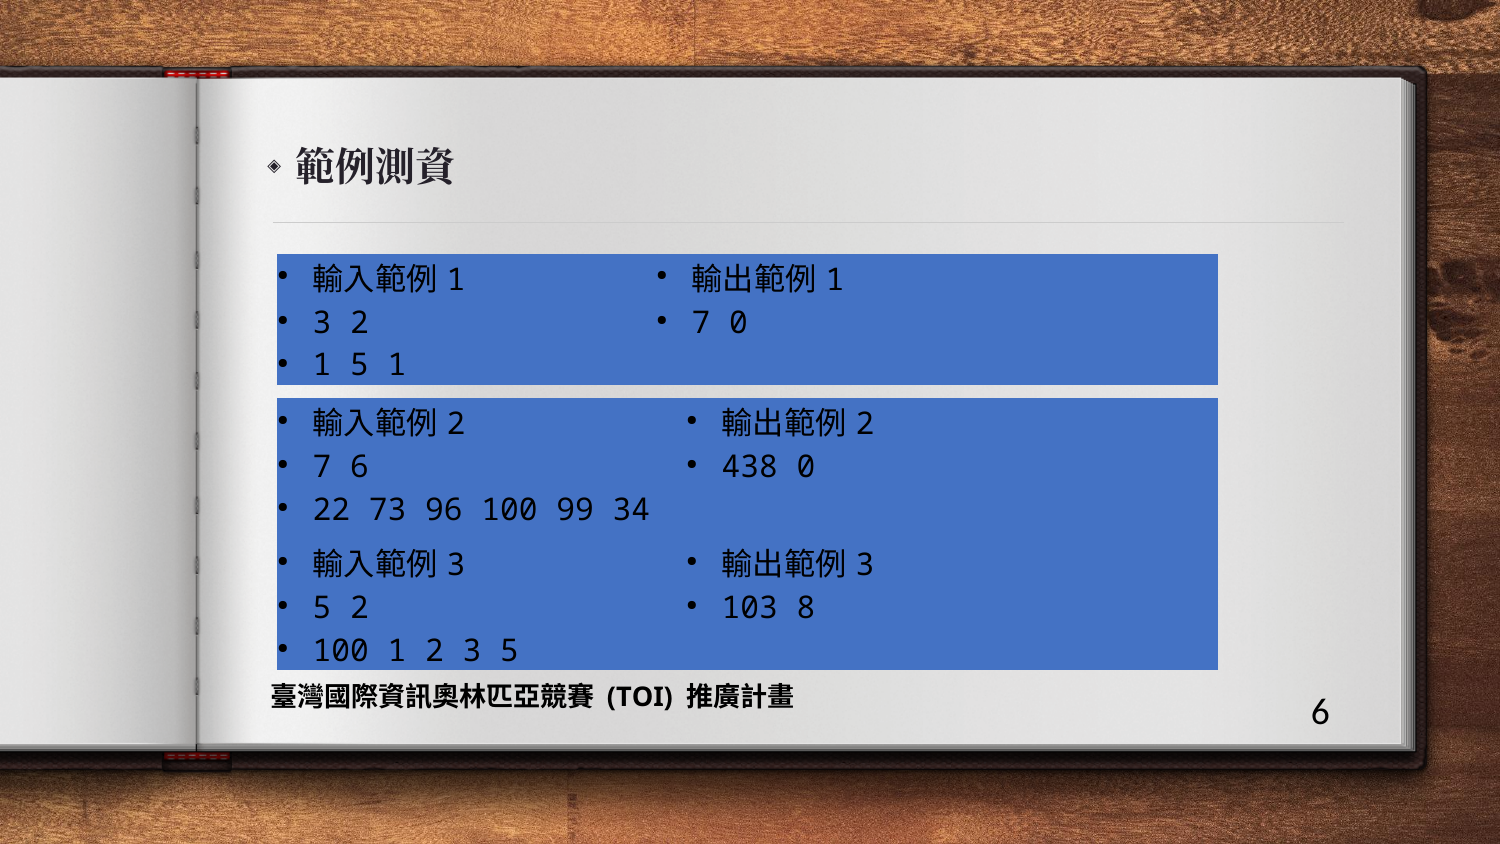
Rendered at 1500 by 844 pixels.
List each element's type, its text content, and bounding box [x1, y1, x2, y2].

list 範例測資 [252, 126, 1194, 205]
table_header 輸入範例2 7 6 22 73 96 100 99 34 14 [277, 398, 686, 539]
table_header 輸出範例1 7 0 [656, 254, 1218, 385]
table_header 輸入範例1 3 2 1 5 1 [277, 254, 656, 385]
table_header 輸出範例2 438 0 [686, 398, 1218, 539]
text_box [1295, 672, 1386, 737]
table_header 輸出範例3 103 8 [686, 539, 1218, 670]
table_header 輸入範例3 5 2 100 1 2 3 5 [277, 539, 686, 670]
